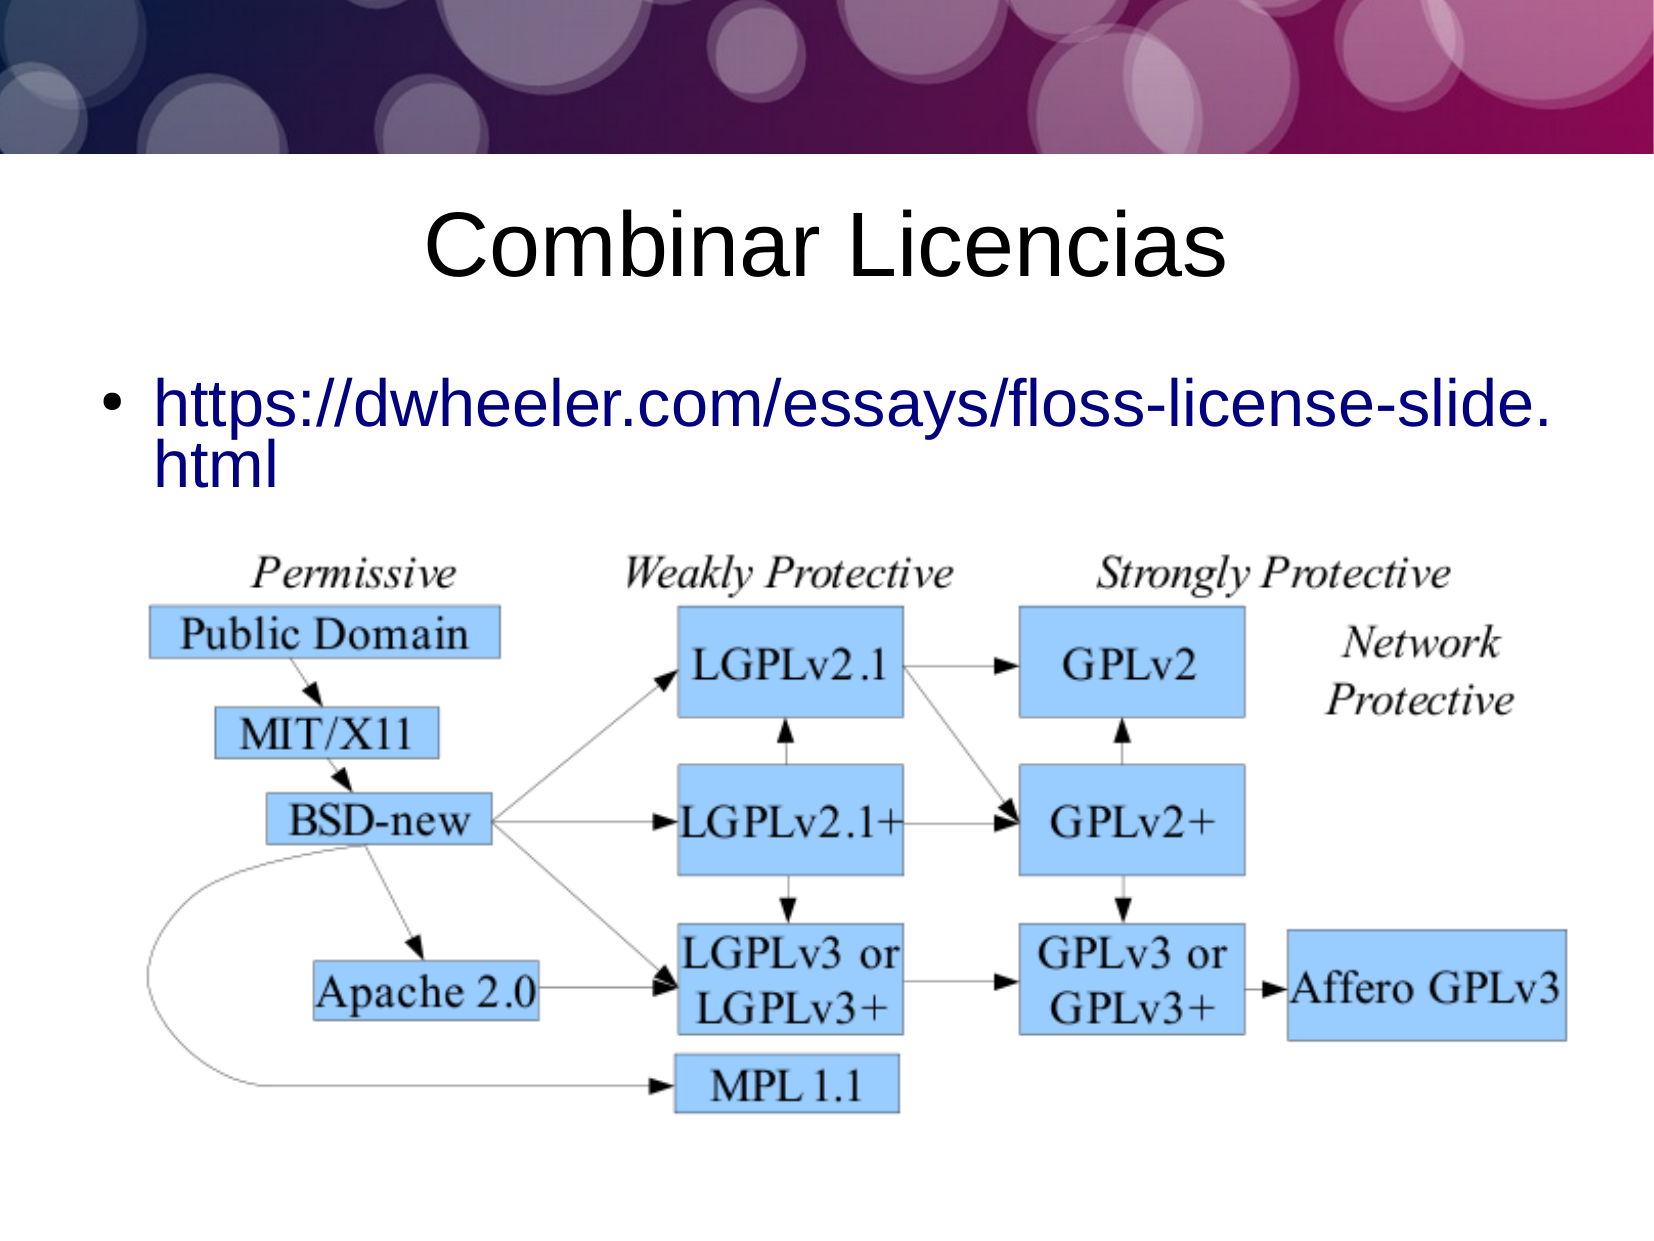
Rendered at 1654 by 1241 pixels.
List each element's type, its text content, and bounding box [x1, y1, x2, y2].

title Combinar Licencias [82, 159, 1571, 331]
picture [0, 0, 1654, 154]
list https://dwheeler.com/essays/floss-license-slide.html [82, 366, 1571, 1087]
picture [129, 543, 1580, 1123]
